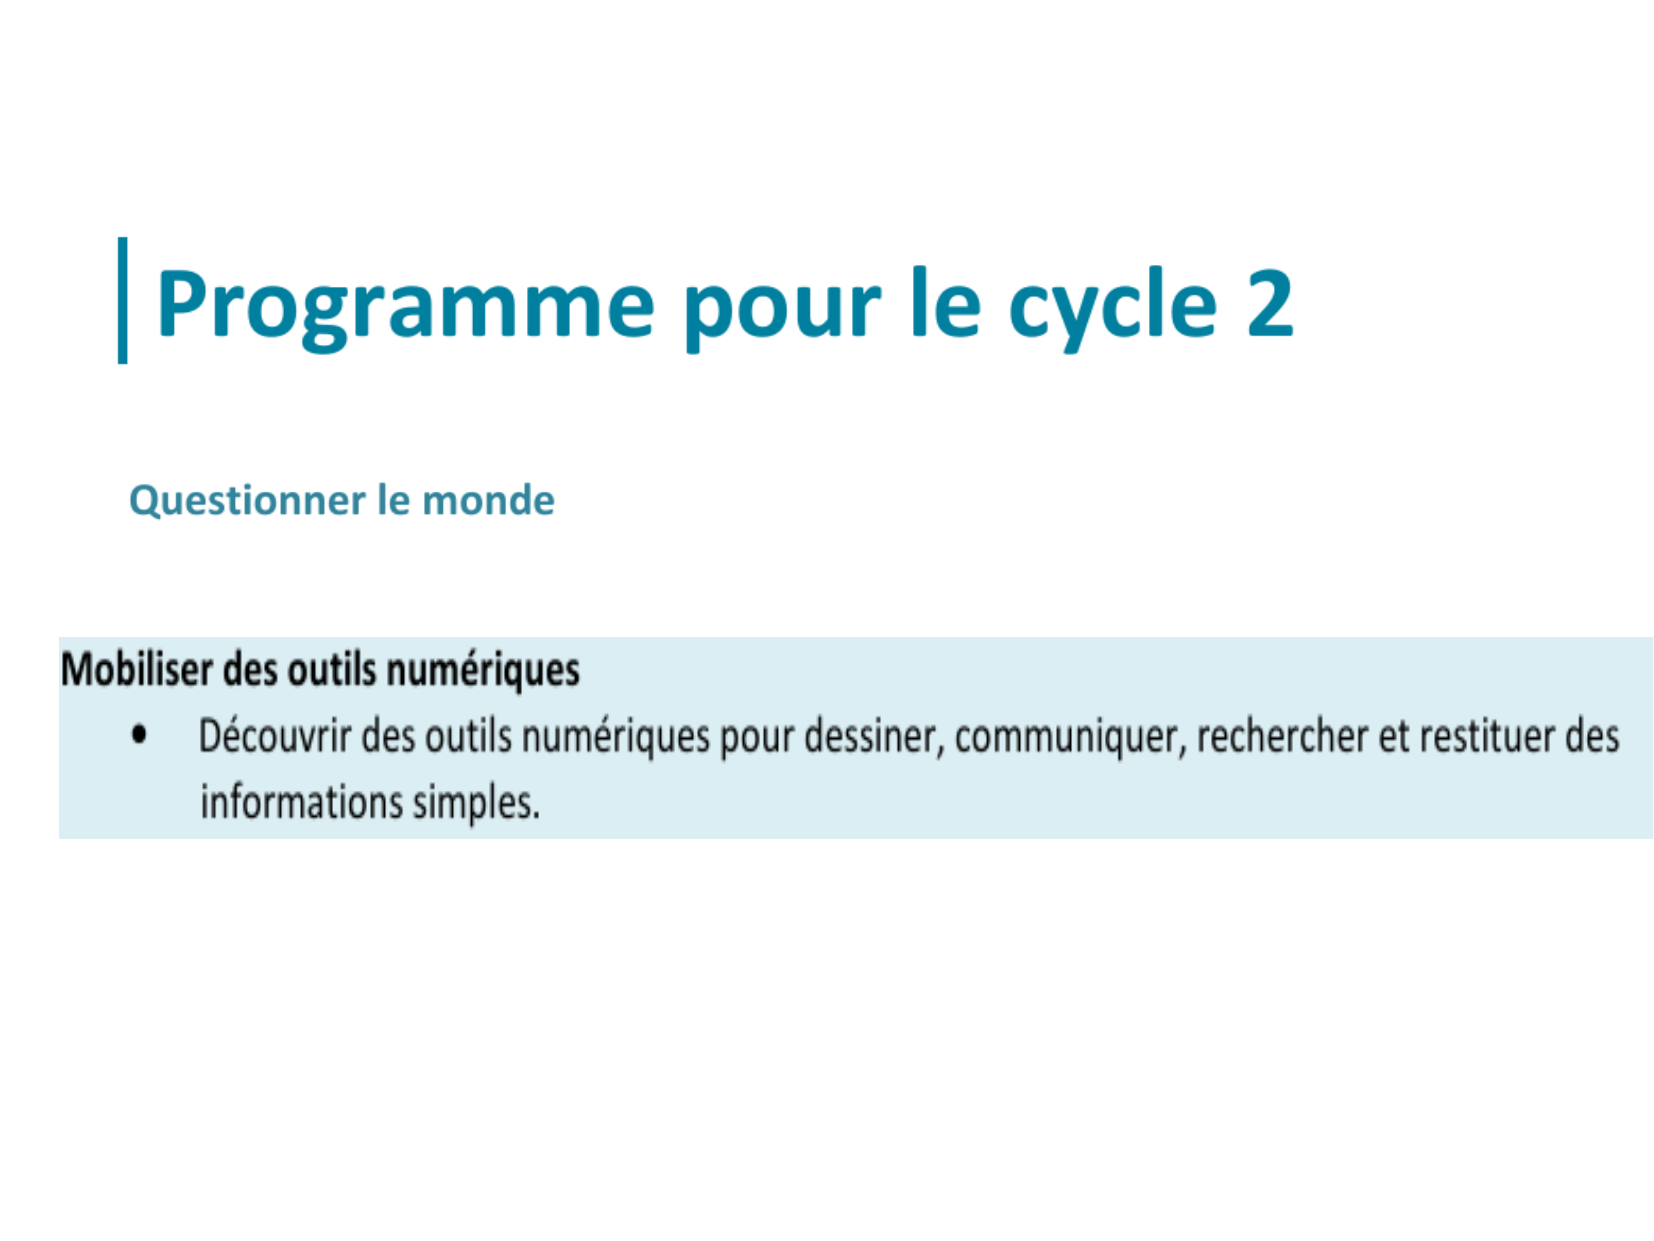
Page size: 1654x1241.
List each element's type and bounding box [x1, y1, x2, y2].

picture [123, 472, 567, 535]
picture [87, 206, 1323, 402]
picture [59, 637, 1654, 839]
